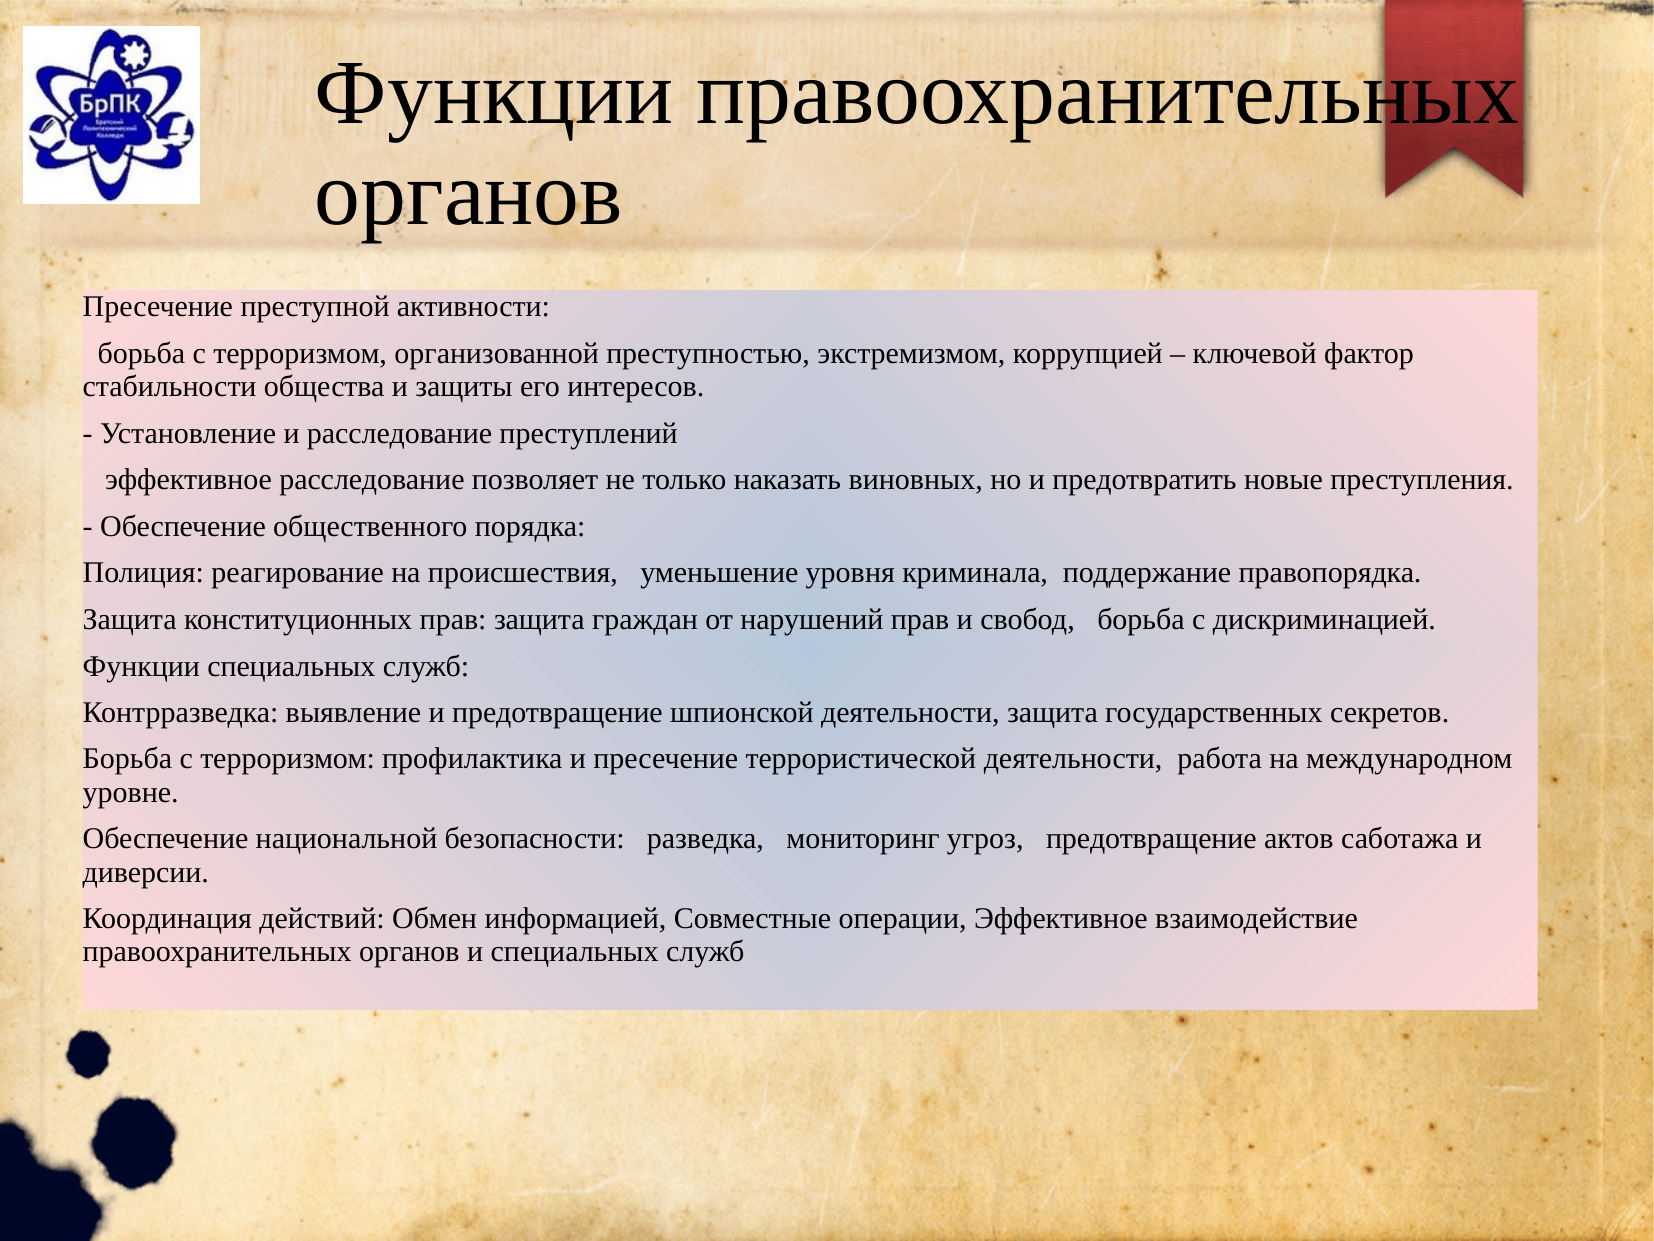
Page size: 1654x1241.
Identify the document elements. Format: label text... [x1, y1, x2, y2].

picture [0, 0, 1654, 1241]
list Пресечение преступной активности: борьба с терроризмом, организованной преступностью, экстремизмом, коррупцией – ключевой фактор стабильности общества и защиты его интересов. - Установление и расследование преступлений эффективное расследование позволяет не только наказать виновных, но и предотвратить новые преступления. - Обеспечение общественного порядка: Полиция: реагирование на происшествия, уменьшение уровня криминала, поддержание правопорядка. Защита конституционных прав: защита граждан от нарушений прав и свобод, борьба с дискриминацией. Функции специальных служб: Контрразведка: выявление и предотвращение шпионской деятельности, защита государственных секретов. Борьба с терроризмом: профилактика и пресечение террористической деятельности, работа на международном уровне. Обеспечение национальной безопасности: разведка, мониторинг угроз, предотвращение актов саботажа и диверсии. Координация действий: Обмен информацией, Совместные операции, Эффективное взаимодействие правоохранительных органов и специальных служб [82, 290, 1538, 1010]
title Функции правоохранительных органов [314, 0, 1568, 296]
